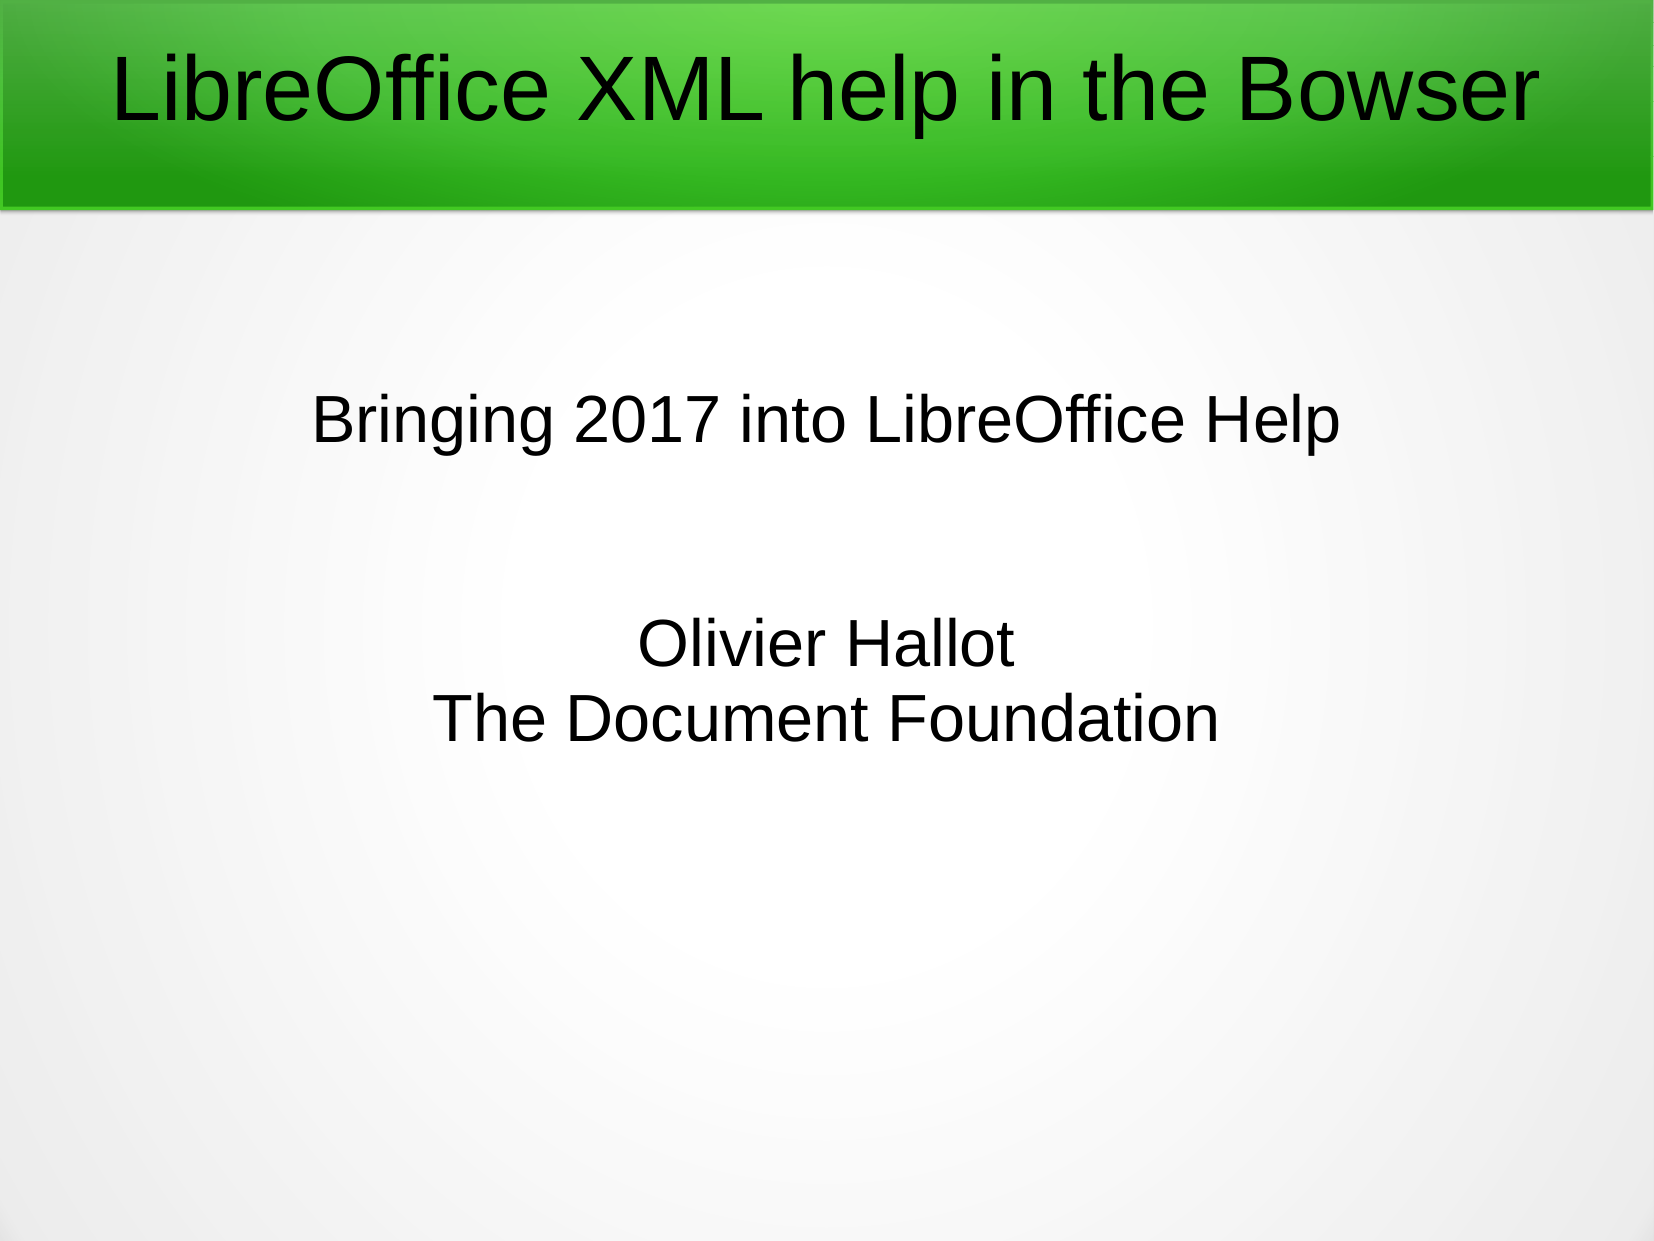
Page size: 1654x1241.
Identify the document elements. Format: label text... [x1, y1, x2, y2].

subtitle Bringing 2017 into LibreOffice Help Olivier Hallot The Document Foundation [82, 224, 1571, 764]
title LibreOffice XML help in the Bowser [82, 35, 1571, 142]
